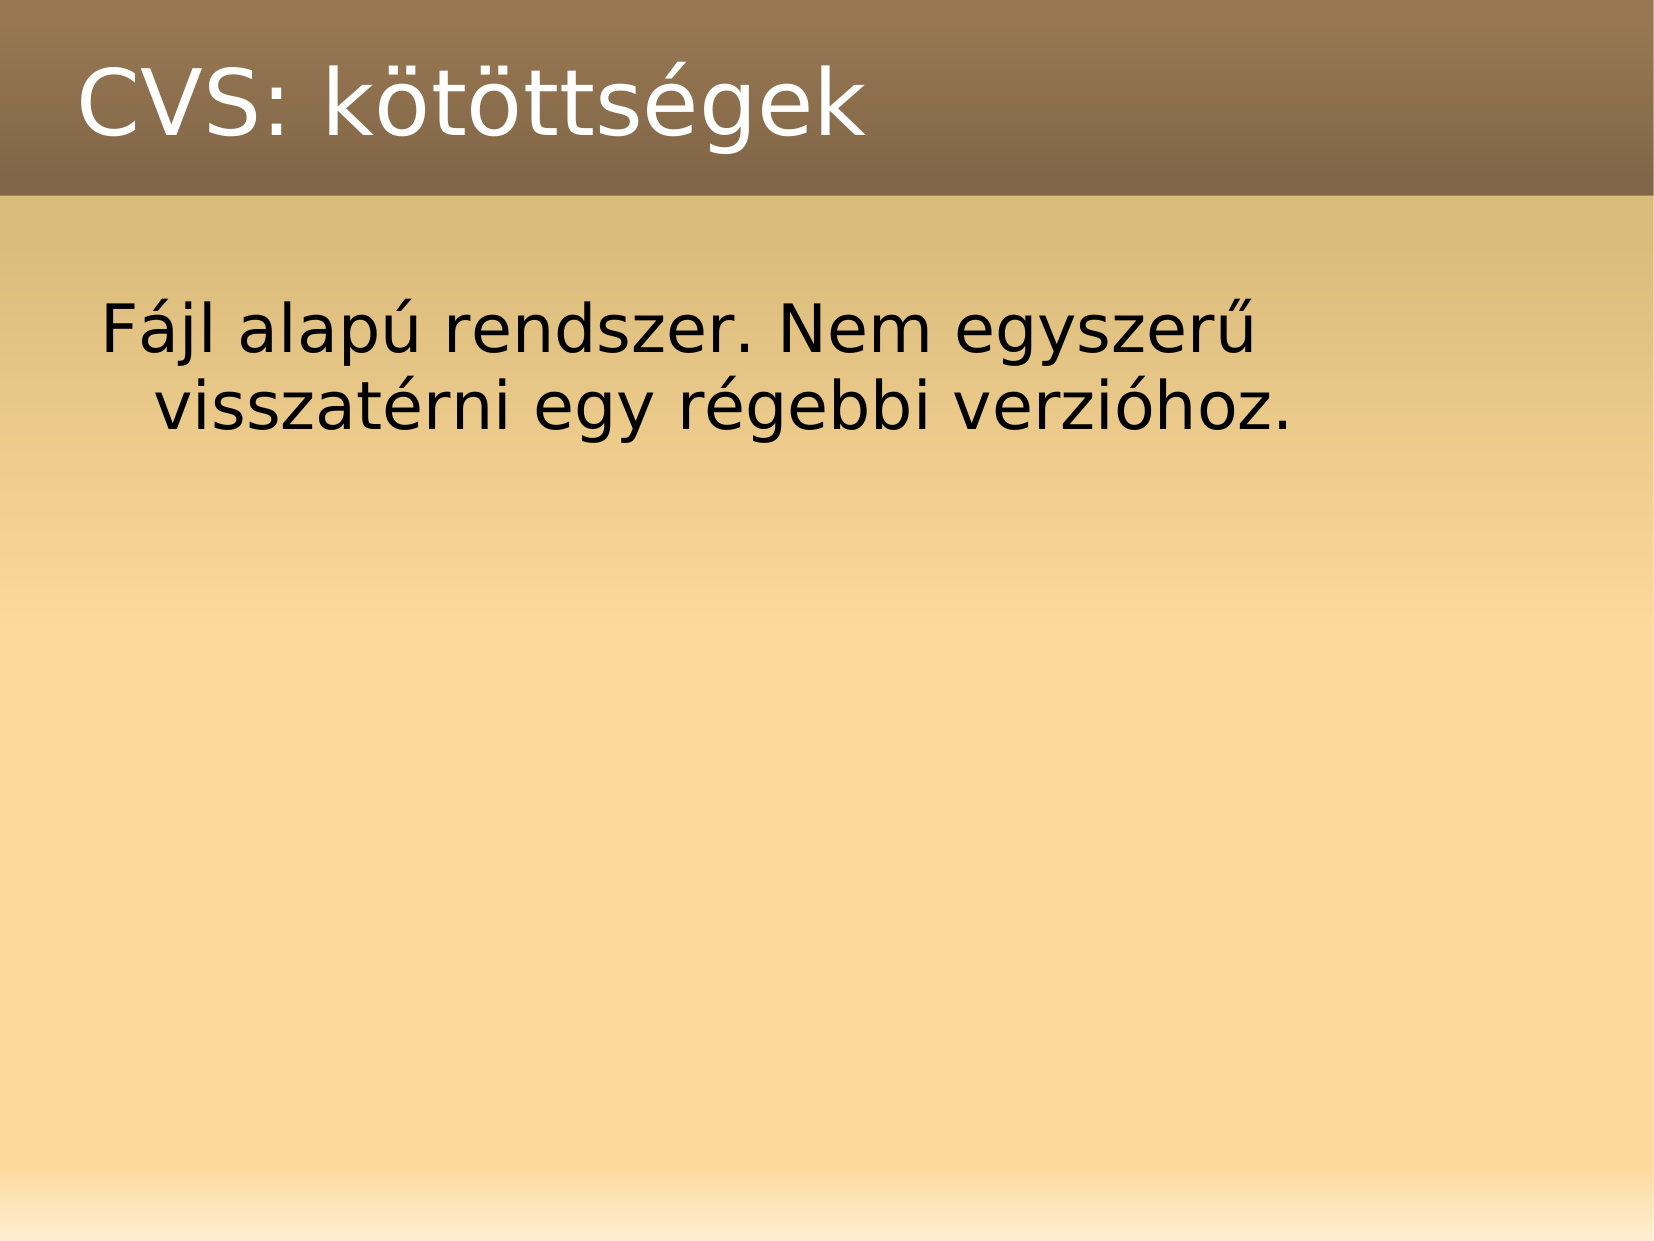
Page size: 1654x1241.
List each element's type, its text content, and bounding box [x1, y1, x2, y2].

title CVS: kötöttségek [76, 7, 1565, 200]
picture [0, 0, 1654, 1241]
list Fájl alapú rendszer. Nem egyszerű visszatérni egy régebbi verzióhoz. [82, 290, 1571, 1094]
